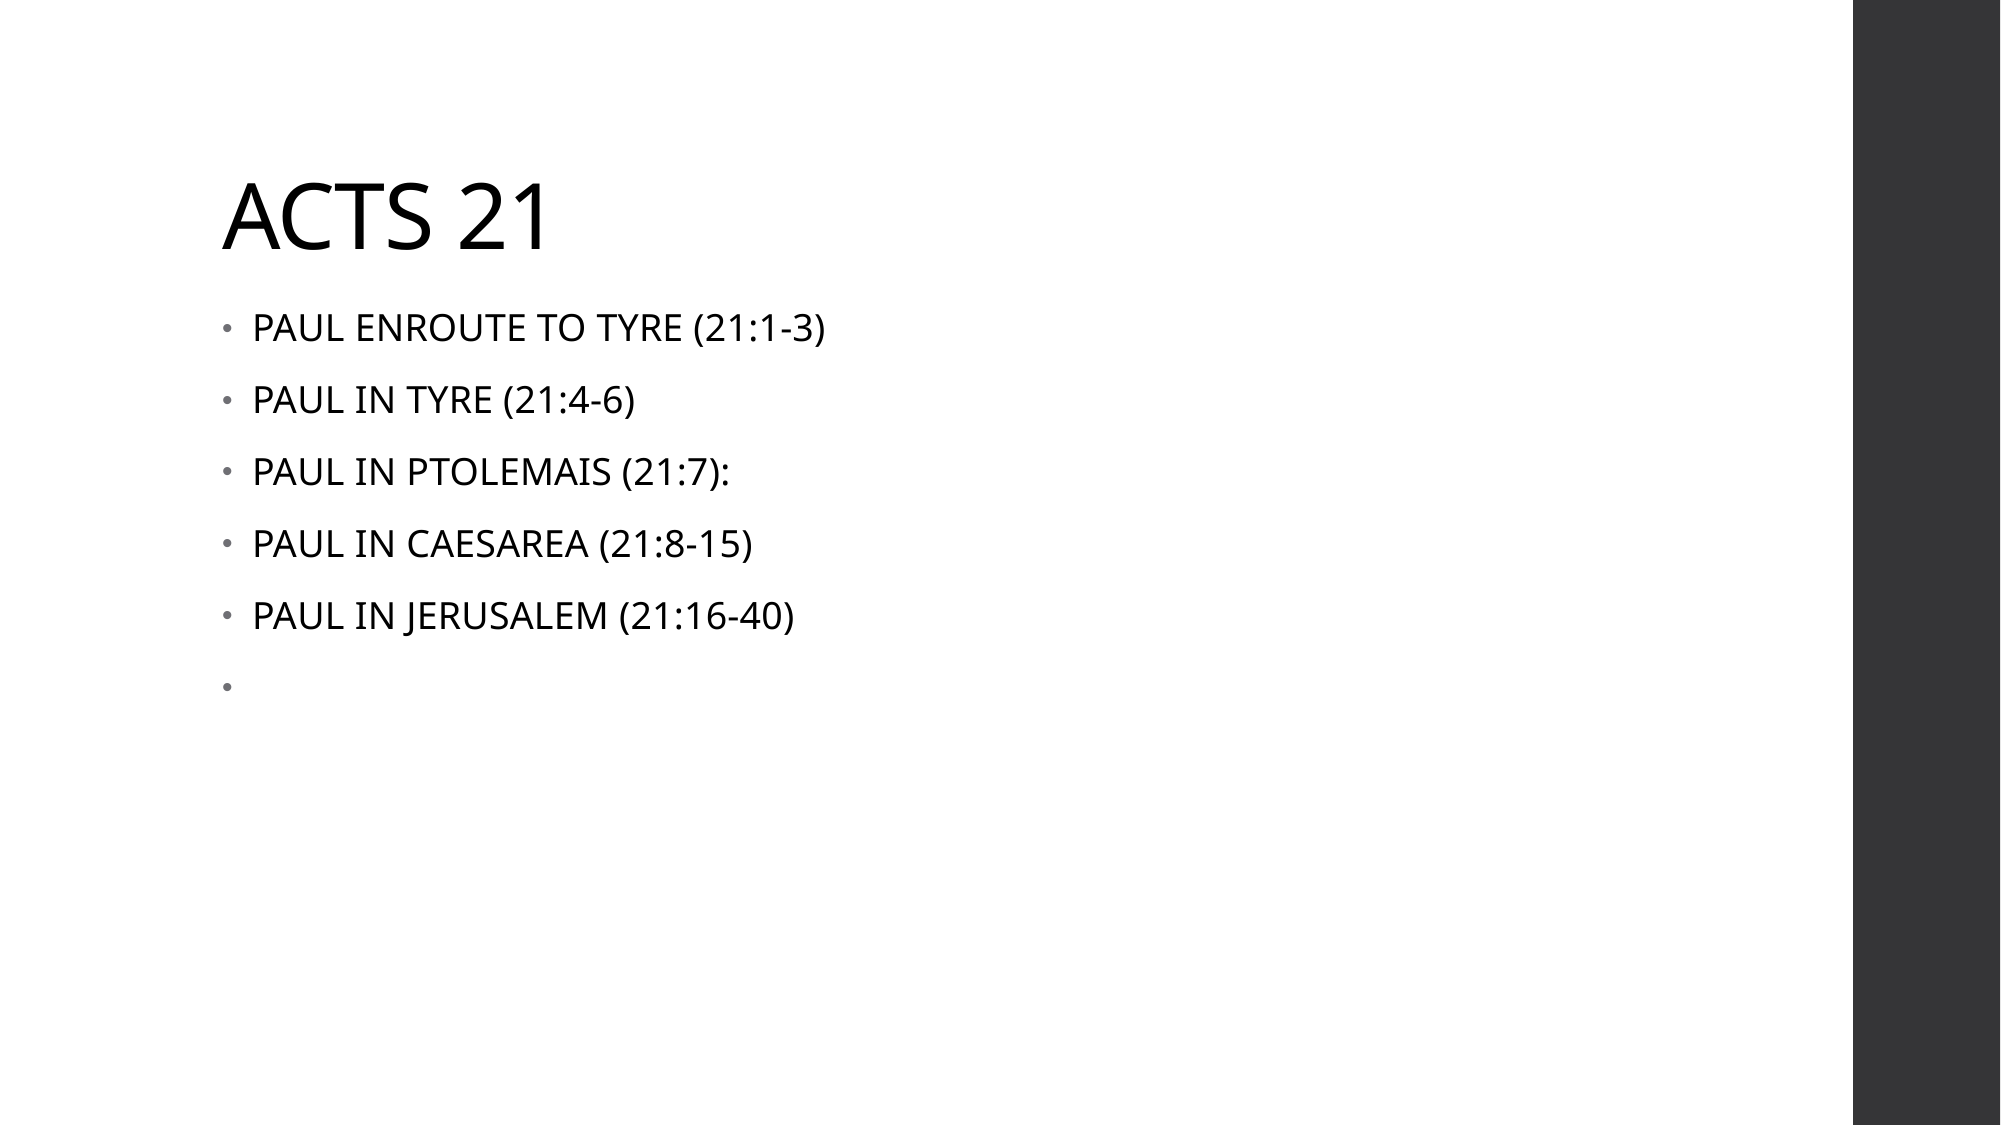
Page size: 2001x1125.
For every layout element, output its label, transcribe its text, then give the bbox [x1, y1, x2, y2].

list PAUL ENROUTE TO TYRE (21:1-3) PAUL IN TYRE (21:4-6) PAUL IN PTOLEMAIS (21:7): PAUL IN CAESAREA (21:8-15) PAUL IN JERUSALEM (21:16-40) [206, 299, 1617, 1014]
title ACTS 21 [206, 60, 1797, 278]
